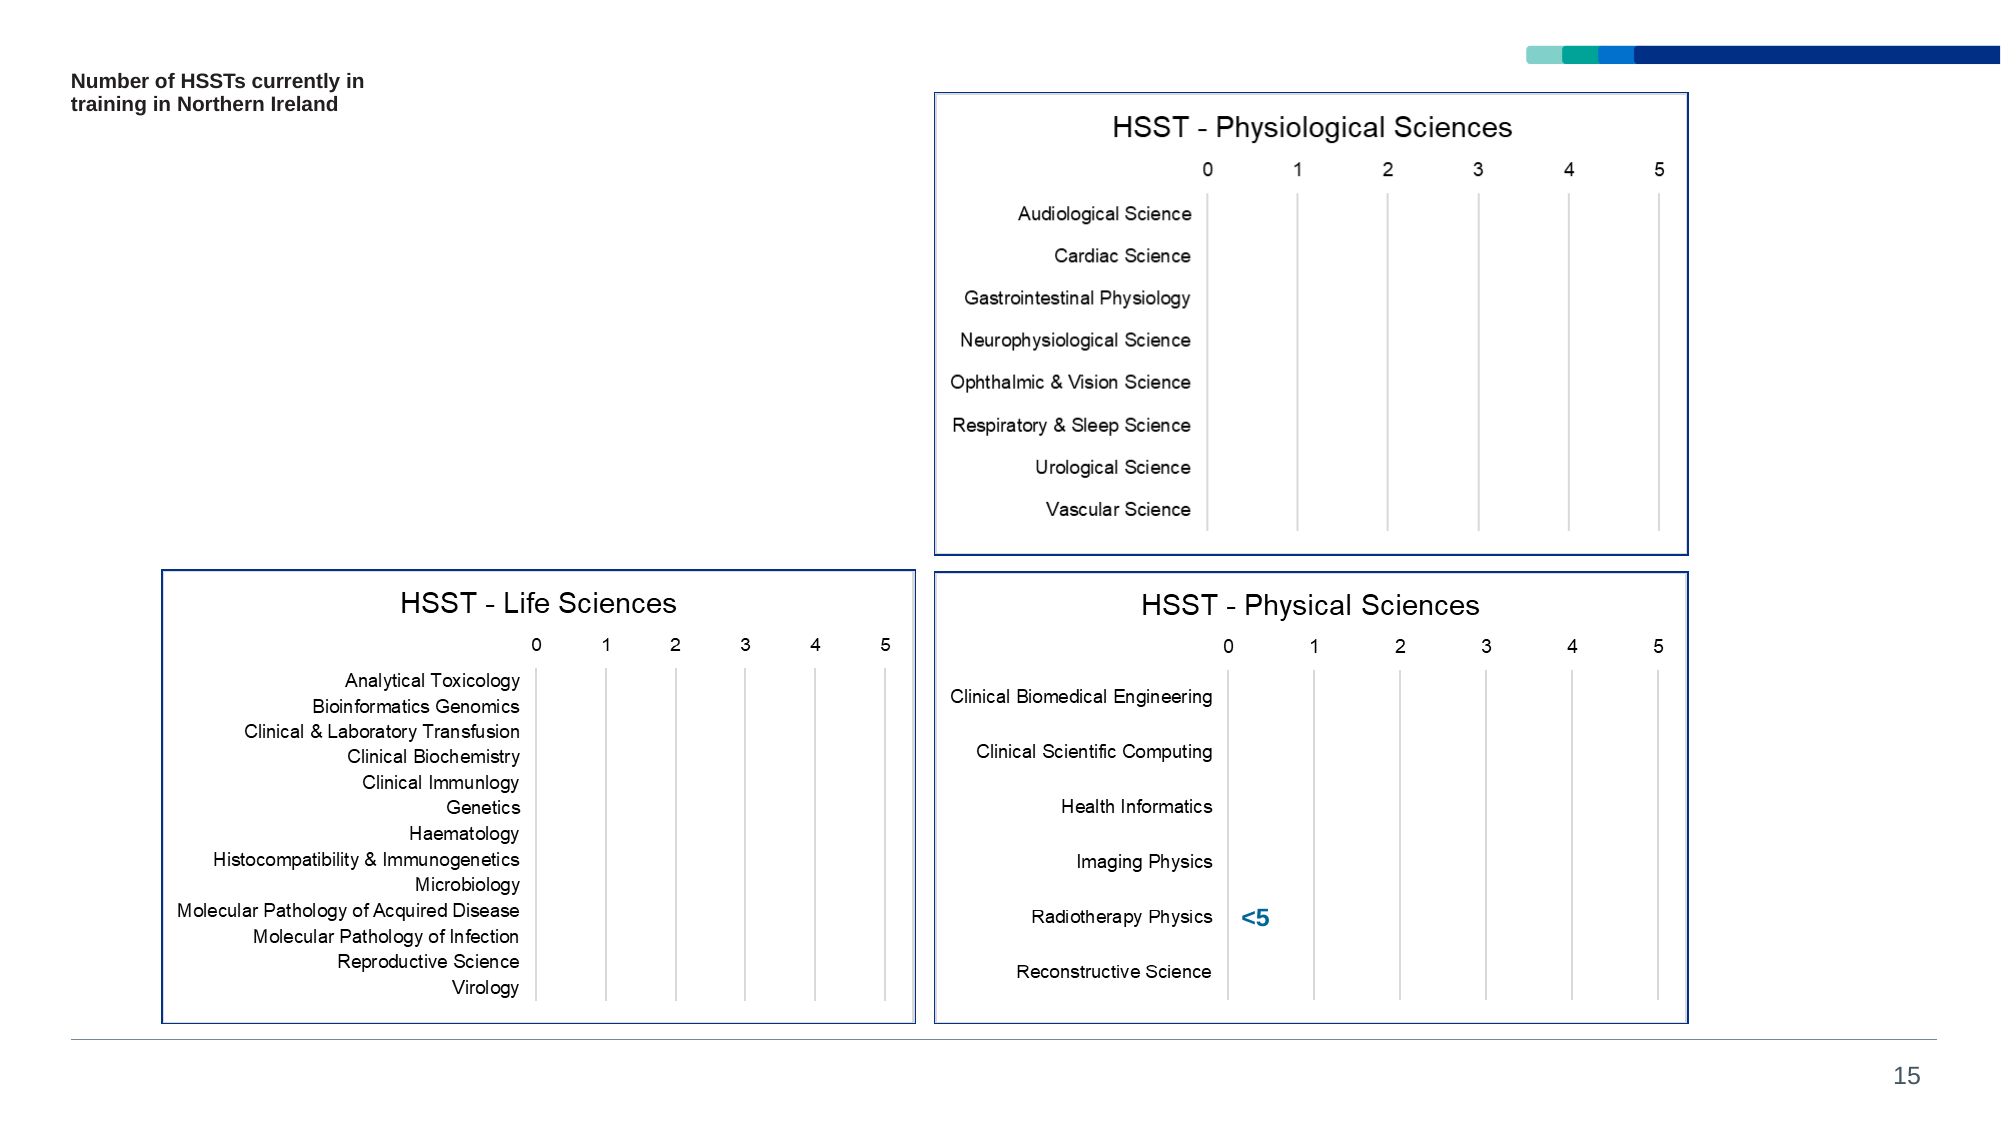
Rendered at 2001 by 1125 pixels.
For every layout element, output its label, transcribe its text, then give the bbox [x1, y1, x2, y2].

picture [162, 570, 915, 1023]
title Number of HSSTs currently in training in Northern Ireland [70, 70, 1513, 116]
text_box <5 [1215, 890, 1296, 943]
picture [935, 93, 1688, 555]
picture [935, 572, 1688, 1023]
